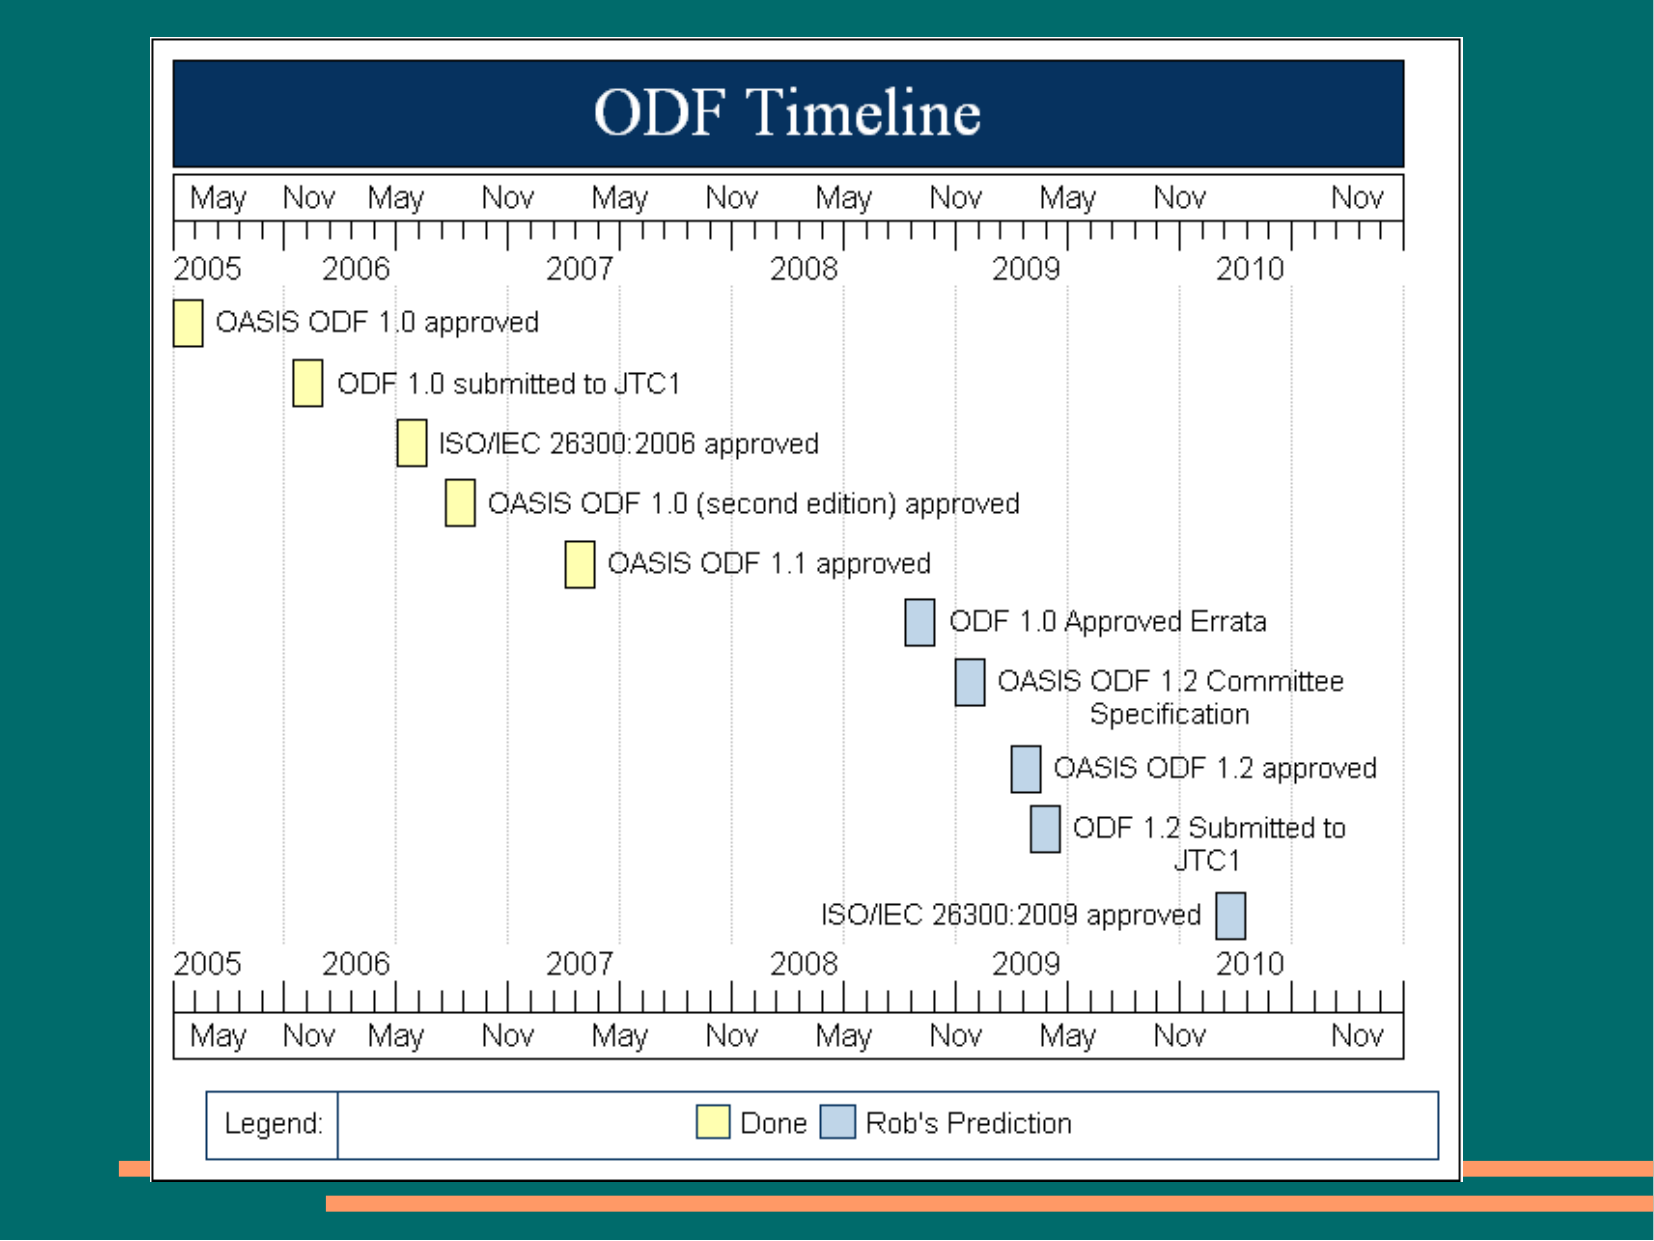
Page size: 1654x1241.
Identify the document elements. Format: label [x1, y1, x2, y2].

picture [150, 37, 1463, 1183]
